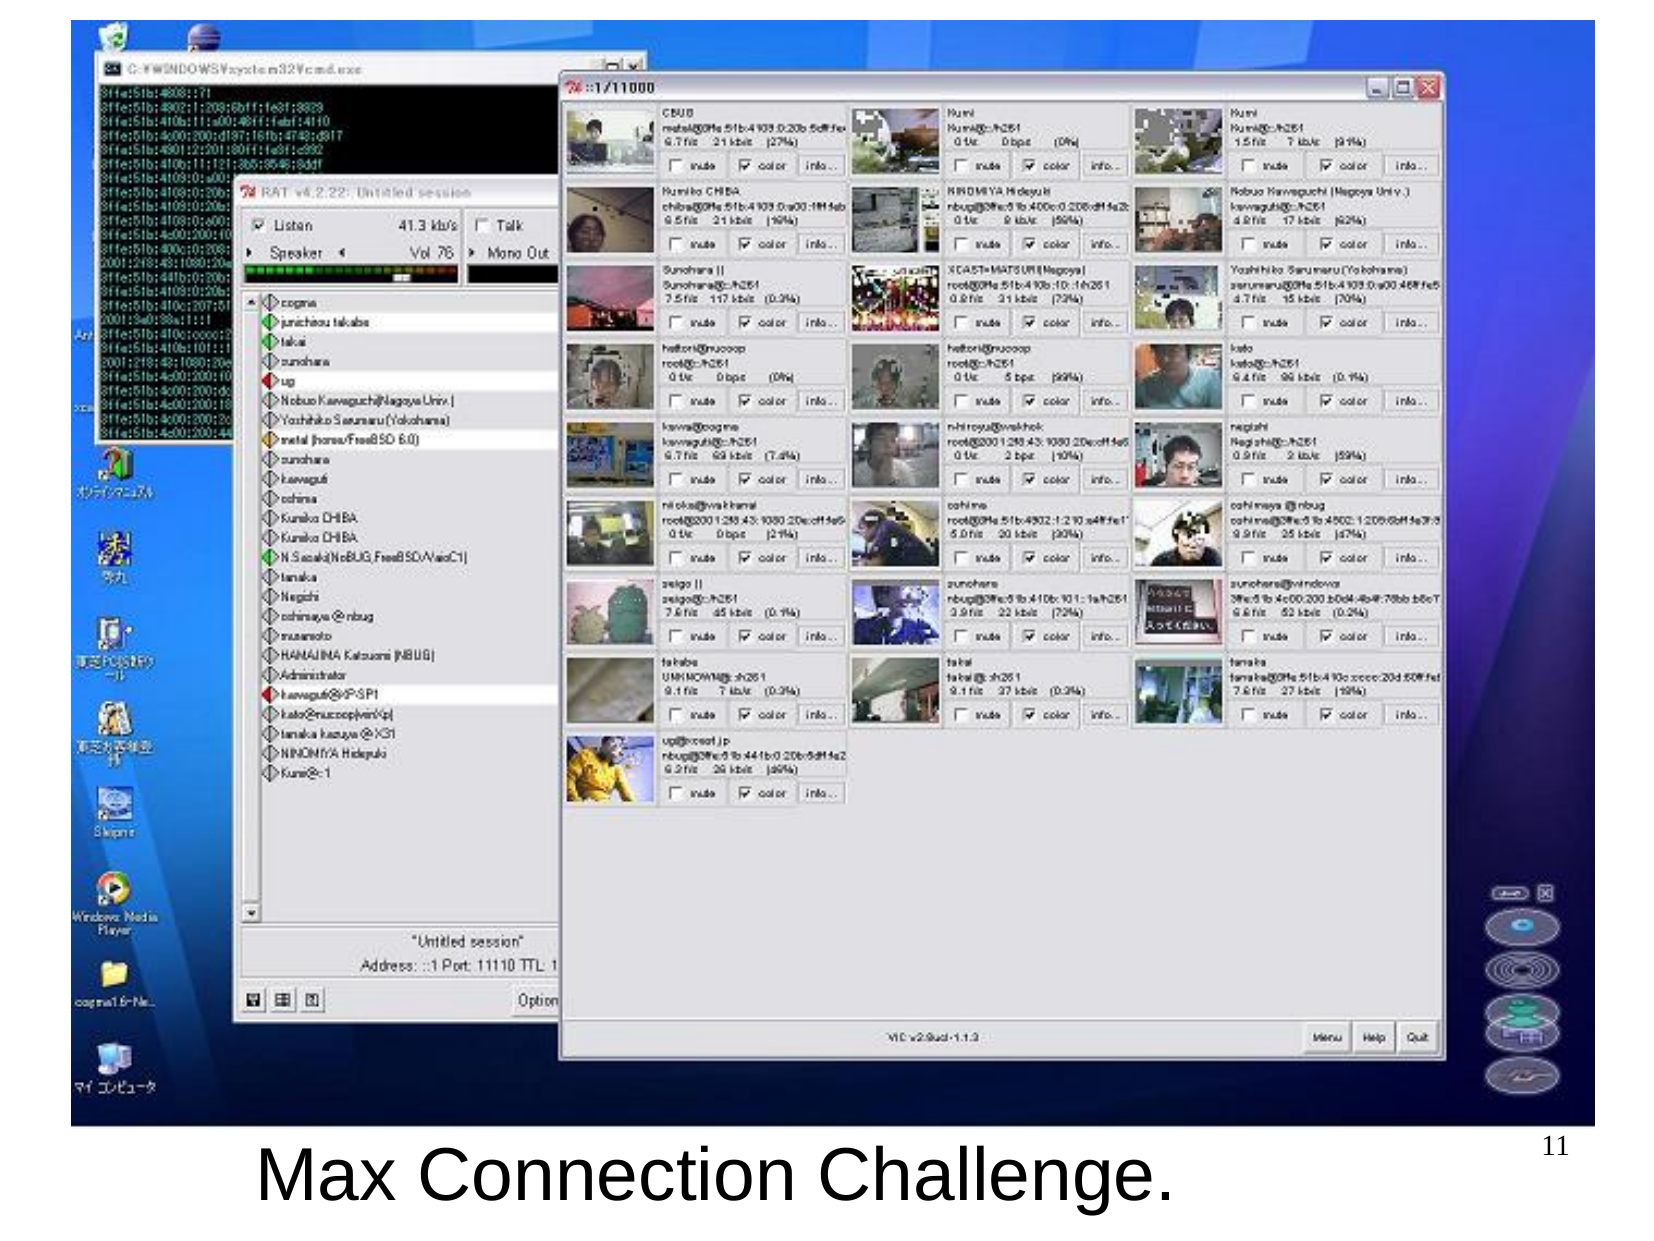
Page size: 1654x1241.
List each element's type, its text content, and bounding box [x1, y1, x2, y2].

picture [71, 20, 1595, 1129]
text_box Max Connection Challenge. [240, 1124, 1213, 1225]
